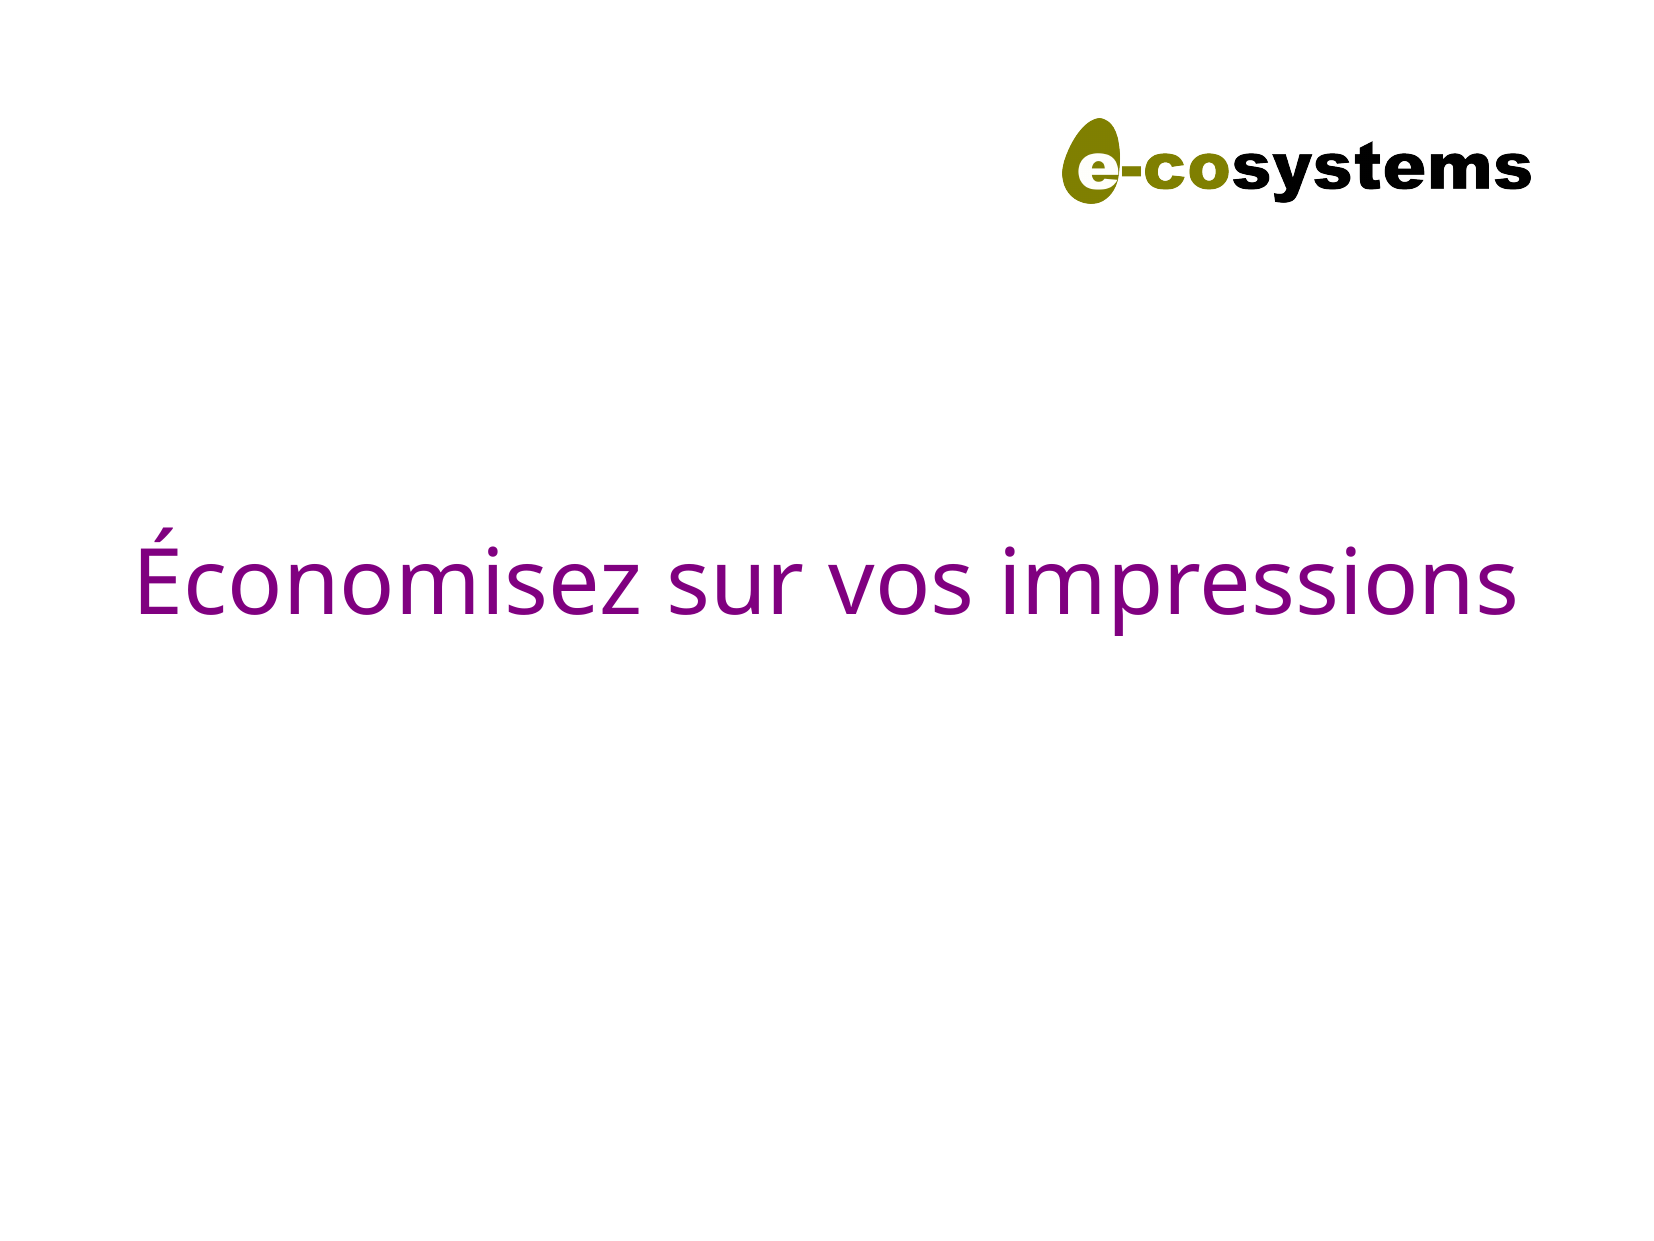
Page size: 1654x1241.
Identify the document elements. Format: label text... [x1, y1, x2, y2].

picture [1062, 118, 1531, 204]
subtitle Économisez sur vos impressions [82, 49, 1571, 1109]
